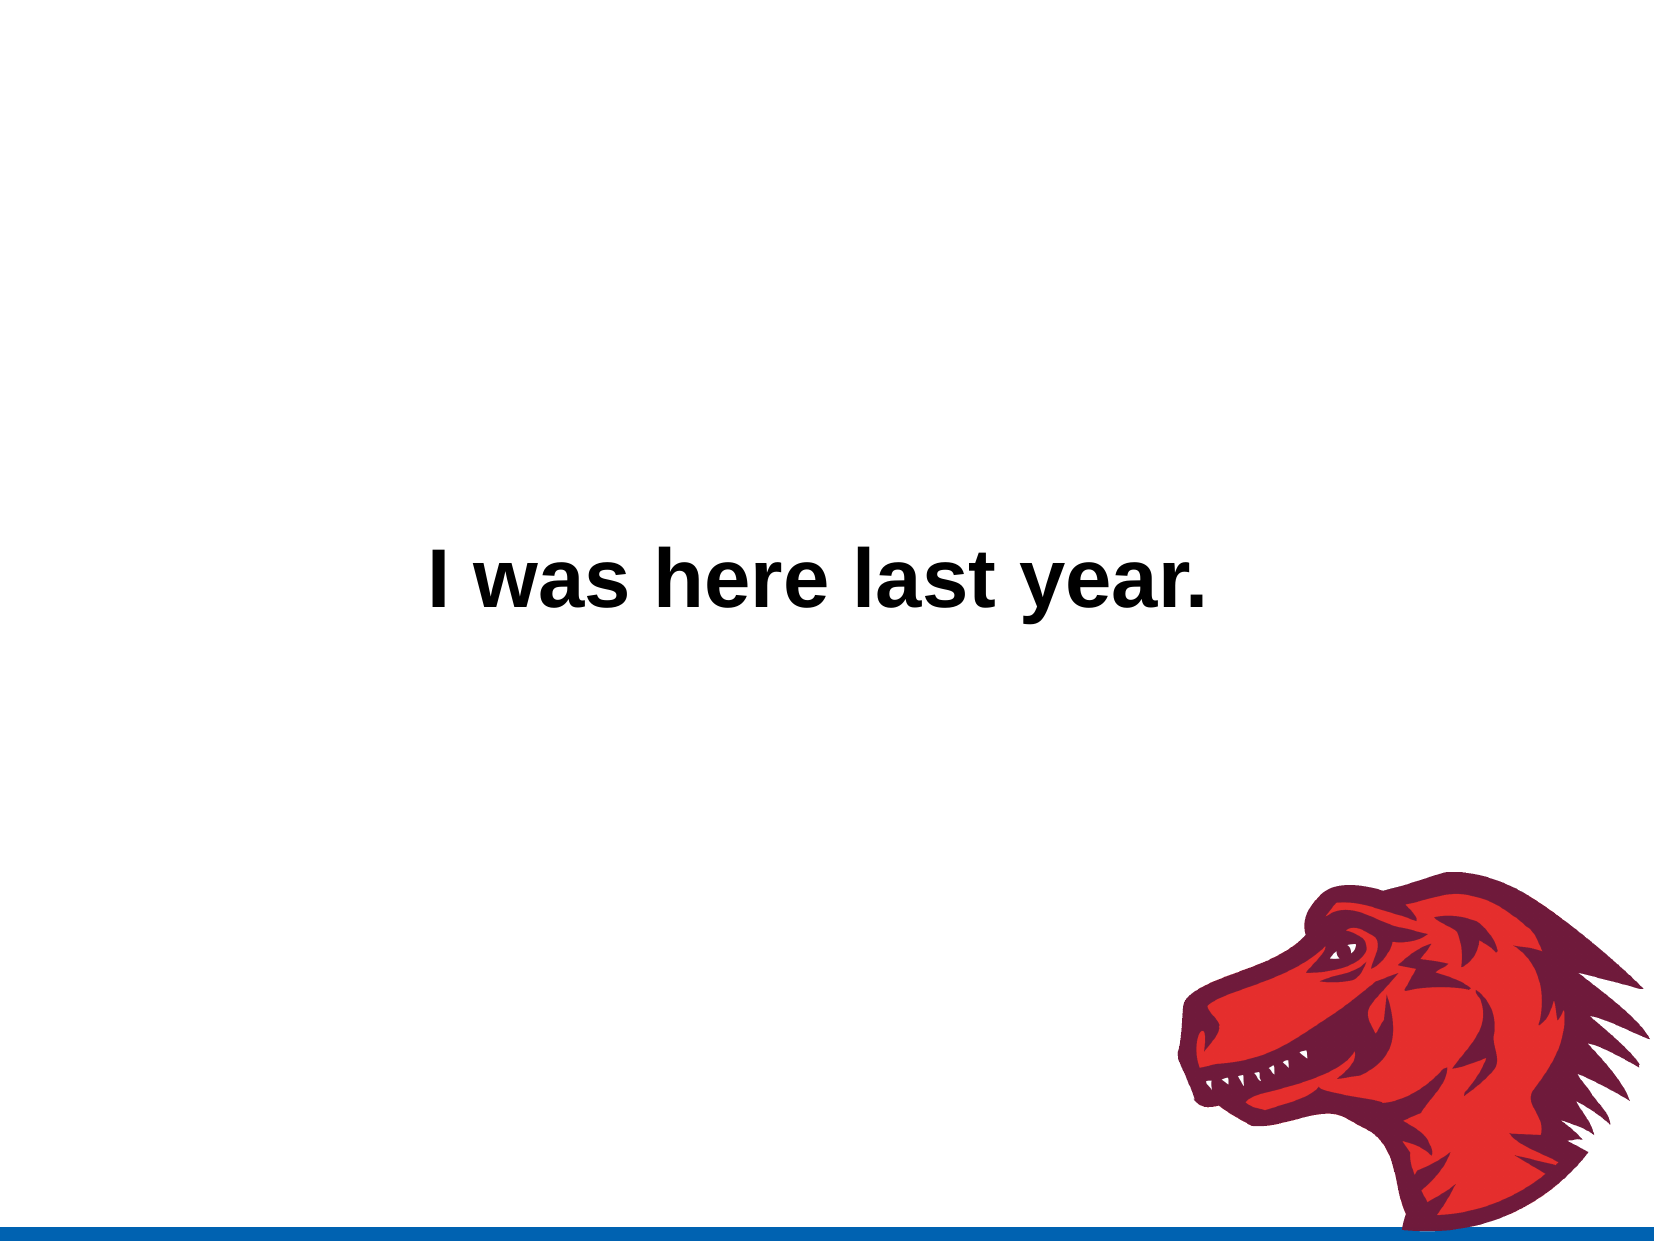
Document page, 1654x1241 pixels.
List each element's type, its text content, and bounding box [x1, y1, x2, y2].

picture [1171, 872, 1654, 1241]
text_box I was here last year. [412, 525, 1227, 633]
